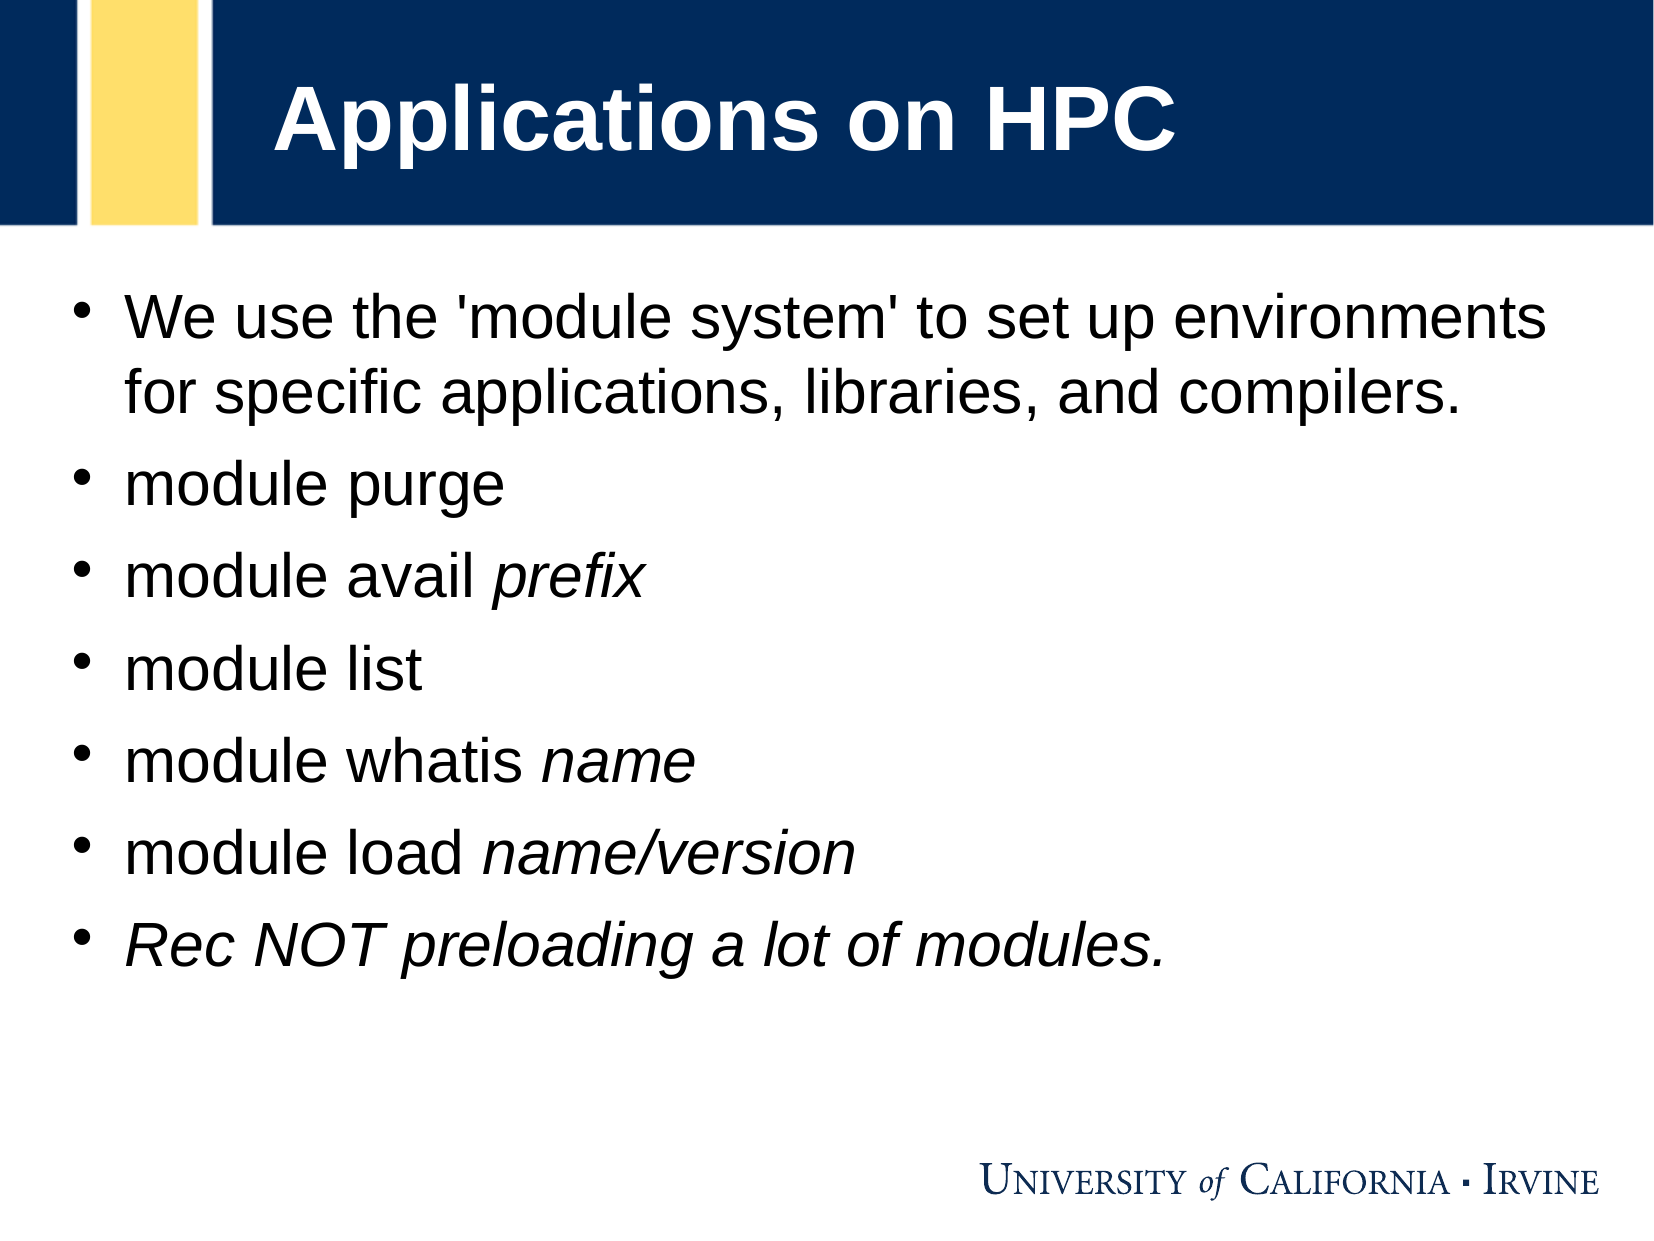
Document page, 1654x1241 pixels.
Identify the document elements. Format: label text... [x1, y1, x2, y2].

title Applications on HPC [257, 0, 1654, 228]
subtitle We use the 'module system' to set up environments for specific applications, libraries, and compilers. module purge module avail prefix module list module whatis name module load name/version Rec NOT preloading a lot of modules. [39, 268, 1615, 1130]
picture [0, 0, 1654, 1241]
